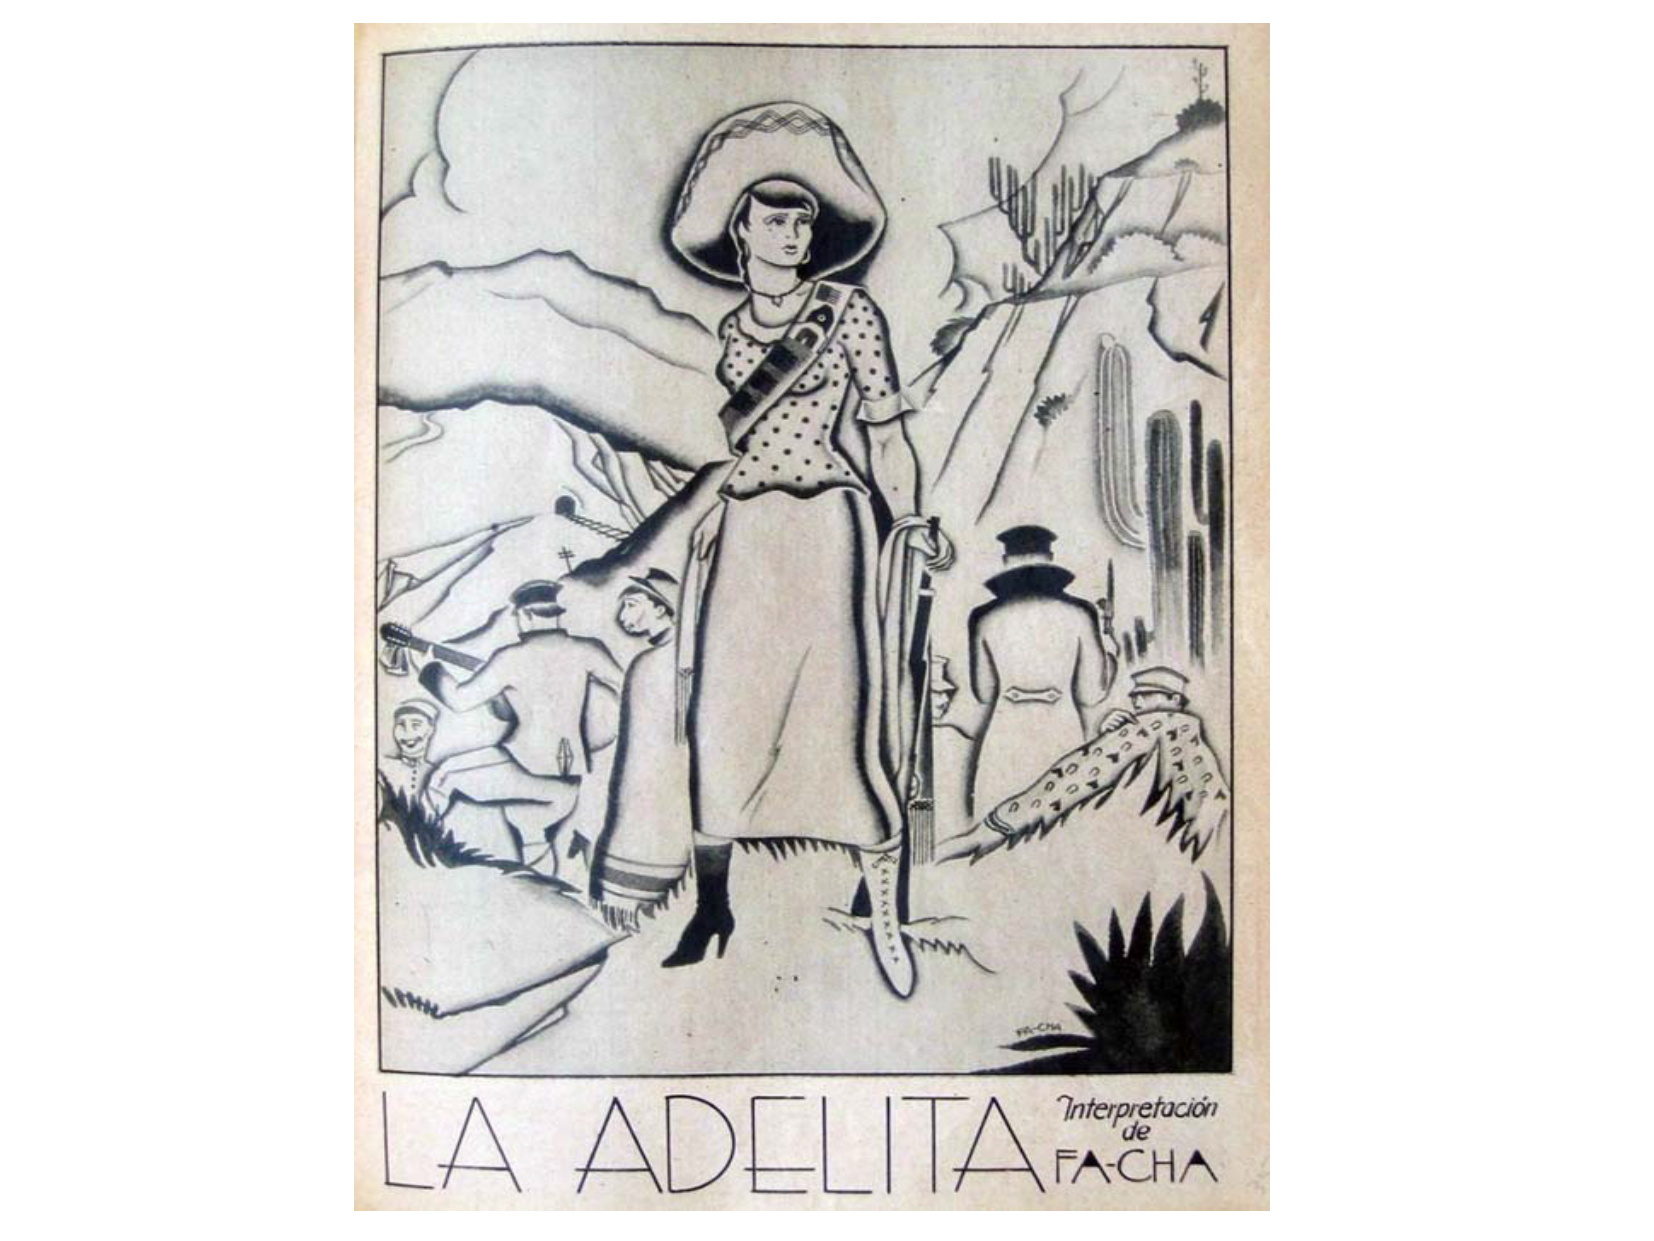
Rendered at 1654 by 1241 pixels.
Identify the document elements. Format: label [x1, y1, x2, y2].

picture [354, 23, 1270, 1211]
